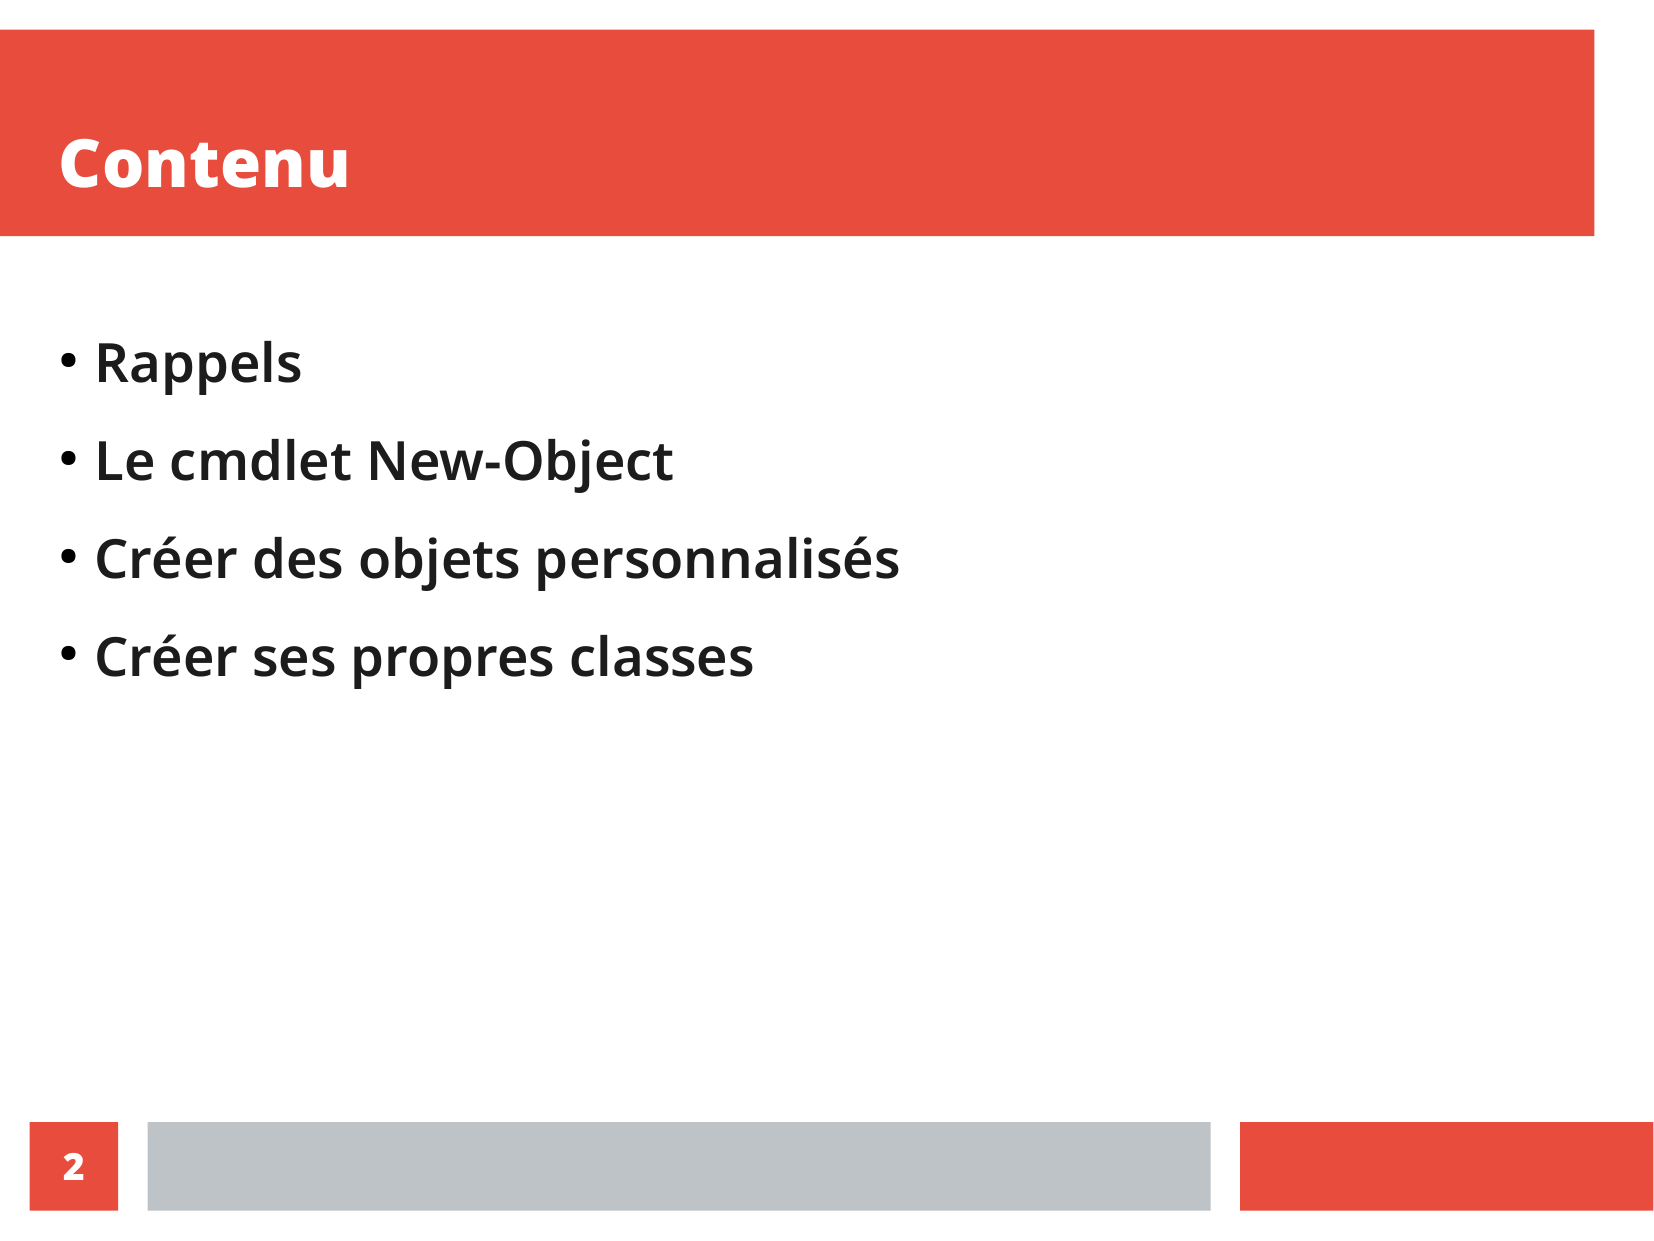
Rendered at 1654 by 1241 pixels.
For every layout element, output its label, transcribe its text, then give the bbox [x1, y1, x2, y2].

title Contenu [59, 59, 1595, 207]
list Rappels Le cmdlet New-Object Créer des objets personnalisés Créer ses propres classes [59, 324, 1565, 1093]
